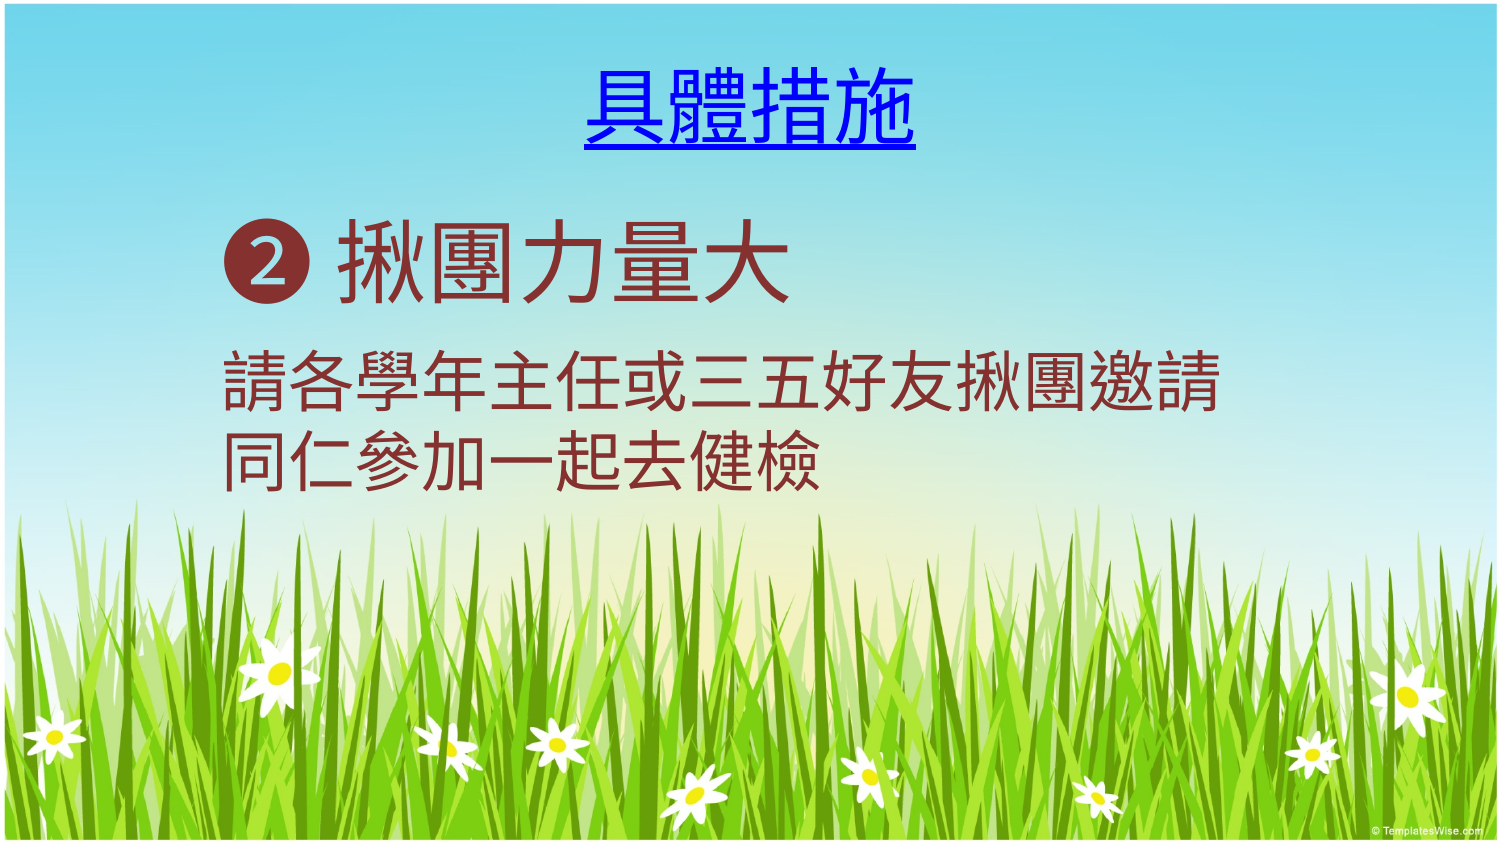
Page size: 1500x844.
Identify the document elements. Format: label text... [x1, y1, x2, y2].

list ❷揪團力量大 請各學年主任或三五好友揪團邀請同仁參加一起去健檢 [206, 196, 1294, 754]
title 具體措施 [75, 33, 1426, 175]
picture [0, 0, 1500, 844]
